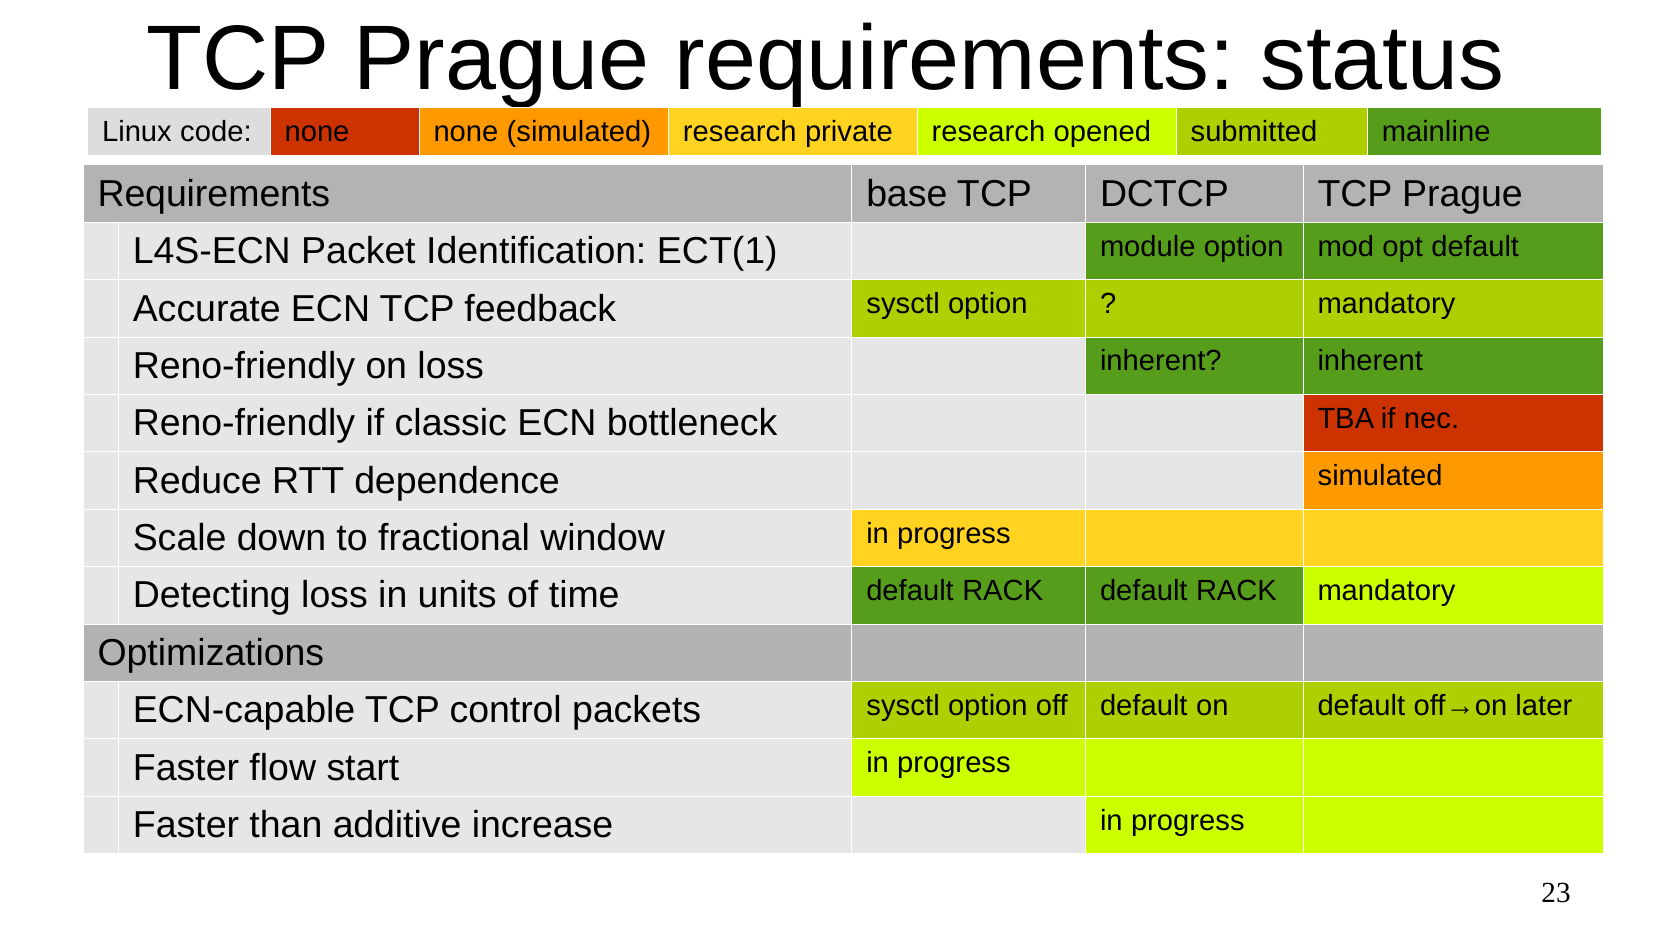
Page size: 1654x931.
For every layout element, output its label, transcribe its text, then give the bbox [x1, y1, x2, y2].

table_cell module option [1086, 223, 1303, 279]
table_header TCP Prague [1304, 165, 1603, 222]
table_cell [852, 223, 1085, 279]
table_header Linux code: [88, 108, 270, 155]
table_cell mandatory [1304, 280, 1603, 337]
table_cell mod opt default [1304, 223, 1603, 279]
table_cell inherent? [1086, 338, 1303, 394]
table_cell Reduce RTT dependence [119, 452, 851, 509]
title TCP Prague requirements: status [82, 6, 1571, 110]
table_cell sysctl option off [852, 682, 1085, 738]
table_cell in progress [1086, 797, 1303, 853]
table_header mainline [1368, 108, 1601, 155]
table_cell [84, 395, 118, 451]
table_cell [1304, 510, 1603, 566]
table_cell [84, 567, 118, 624]
table_header none (simulated) [420, 108, 668, 155]
table_header research private [669, 108, 917, 155]
table_cell Optimizations [84, 625, 851, 681]
table_cell Faster flow start [119, 739, 851, 796]
table_cell [84, 452, 118, 509]
table_cell Reno-friendly if classic ECN bottleneck [119, 395, 851, 451]
table_cell [852, 452, 1085, 509]
table_cell [1086, 739, 1303, 796]
table_header base TCP [852, 165, 1085, 222]
table_cell ECN-capable TCP control packets [119, 682, 851, 738]
table_cell simulated [1304, 452, 1603, 509]
table_cell [84, 510, 118, 566]
table_cell [1304, 739, 1603, 796]
table_cell in progress [852, 739, 1085, 796]
table_cell [84, 223, 118, 279]
table_header Requirements [84, 165, 851, 222]
table_cell [1086, 452, 1303, 509]
table_cell [852, 625, 1085, 681]
table_cell [1086, 625, 1303, 681]
table_cell [852, 797, 1085, 853]
table_cell Accurate ECN TCP feedback [119, 280, 851, 337]
table_cell in progress [852, 510, 1085, 566]
table_cell default on [1086, 682, 1303, 738]
table_cell ? [1086, 280, 1303, 337]
table_cell TBA if nec. [1304, 395, 1603, 451]
table_cell sysctl option [852, 280, 1085, 337]
table_cell [1304, 625, 1603, 681]
table_cell Faster than additive increase [119, 797, 851, 853]
table_cell L4S-ECN Packet Identification: ECT(1) [119, 223, 851, 279]
table_cell [1304, 797, 1603, 853]
table_header submitted [1177, 108, 1367, 155]
table_cell mandatory [1304, 567, 1603, 624]
table_header DCTCP [1086, 165, 1303, 222]
table_cell inherent [1304, 338, 1603, 394]
table_cell [84, 338, 118, 394]
table_cell [84, 739, 118, 796]
table_header none [271, 108, 419, 155]
table_cell Scale down to fractional window [119, 510, 851, 566]
table_cell Reno-friendly on loss [119, 338, 851, 394]
table_cell [84, 280, 118, 337]
table_cell default off→on later [1304, 682, 1603, 738]
table_cell [1086, 395, 1303, 451]
table_header research opened [918, 108, 1176, 155]
table_cell [852, 338, 1085, 394]
table_cell [852, 395, 1085, 451]
table_cell Detecting loss in units of time [119, 567, 851, 624]
table_cell default RACK [852, 567, 1085, 624]
table_cell [84, 797, 118, 853]
table_cell [1086, 510, 1303, 566]
table_cell default RACK [1086, 567, 1303, 624]
table_cell [84, 682, 118, 738]
